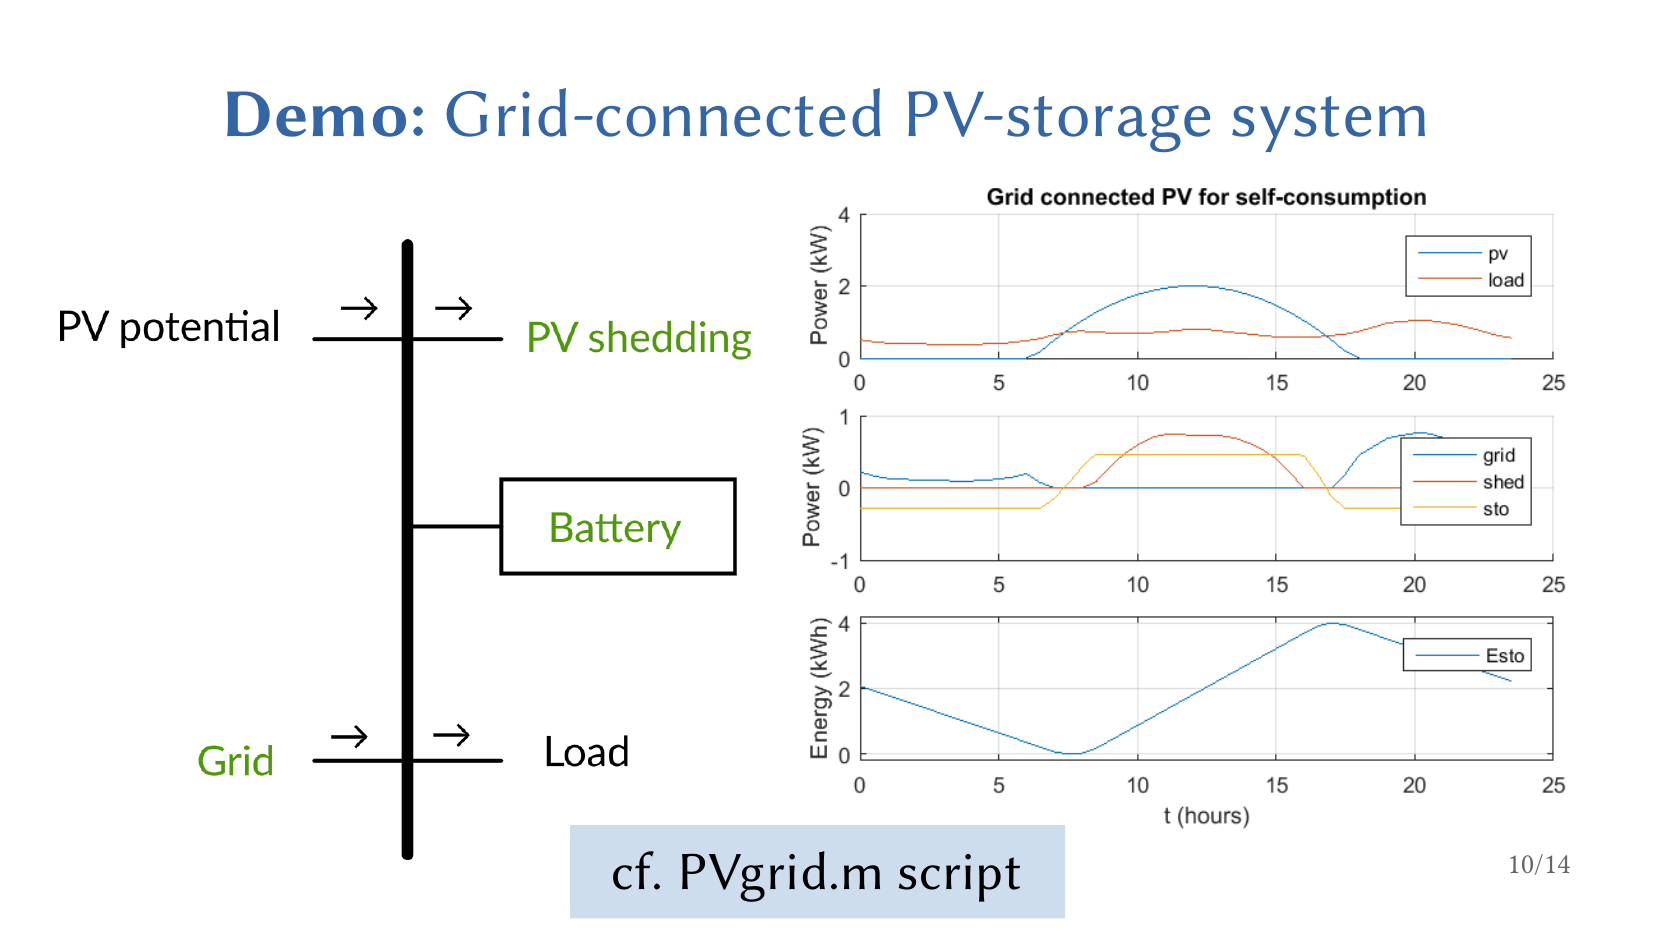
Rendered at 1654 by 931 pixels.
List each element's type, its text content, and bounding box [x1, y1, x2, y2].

picture [779, 165, 1591, 835]
text_box cf. PVgrid.m script [570, 825, 1066, 919]
title Demo: Grid-connected PV-storage system [82, 37, 1571, 193]
picture [60, 239, 751, 860]
